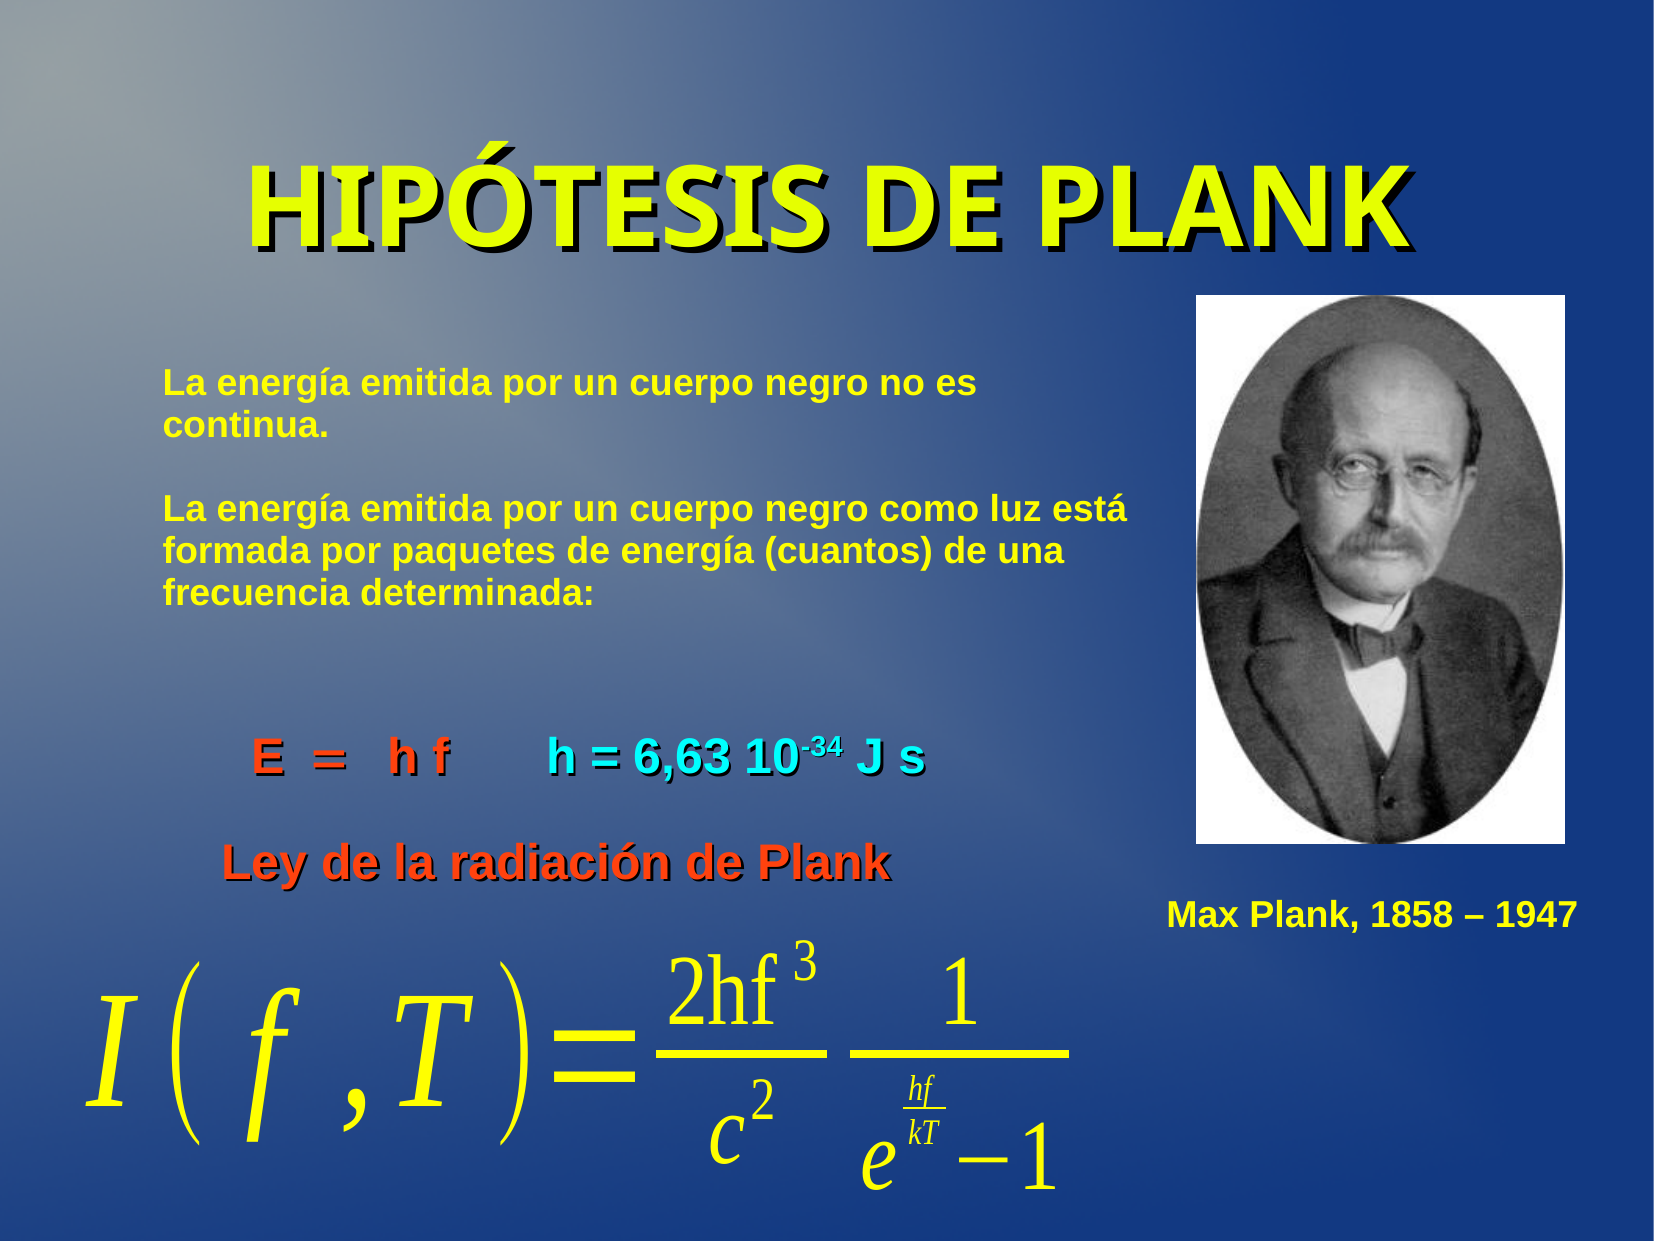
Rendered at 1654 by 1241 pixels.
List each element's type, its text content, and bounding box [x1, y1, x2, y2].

text_box Max Plank, 1858 – 1947 [1151, 885, 1595, 944]
chart [55, 923, 1093, 1211]
text_box Ley de la radiación de Plank [206, 826, 1093, 903]
text_box h = 6,63 10-34 J s [531, 721, 1093, 798]
title HIPÓTESIS DE PLANK [88, 107, 1565, 296]
text_box E = h f [236, 721, 473, 798]
picture [0, 0, 1654, 1241]
text_box La energía emitida por un cuerpo negro no es continua. La energía emitida por un cuerpo negro como luz está formada por paquetes de energía (cuantos) de una frecuencia determinada: [147, 354, 1152, 629]
